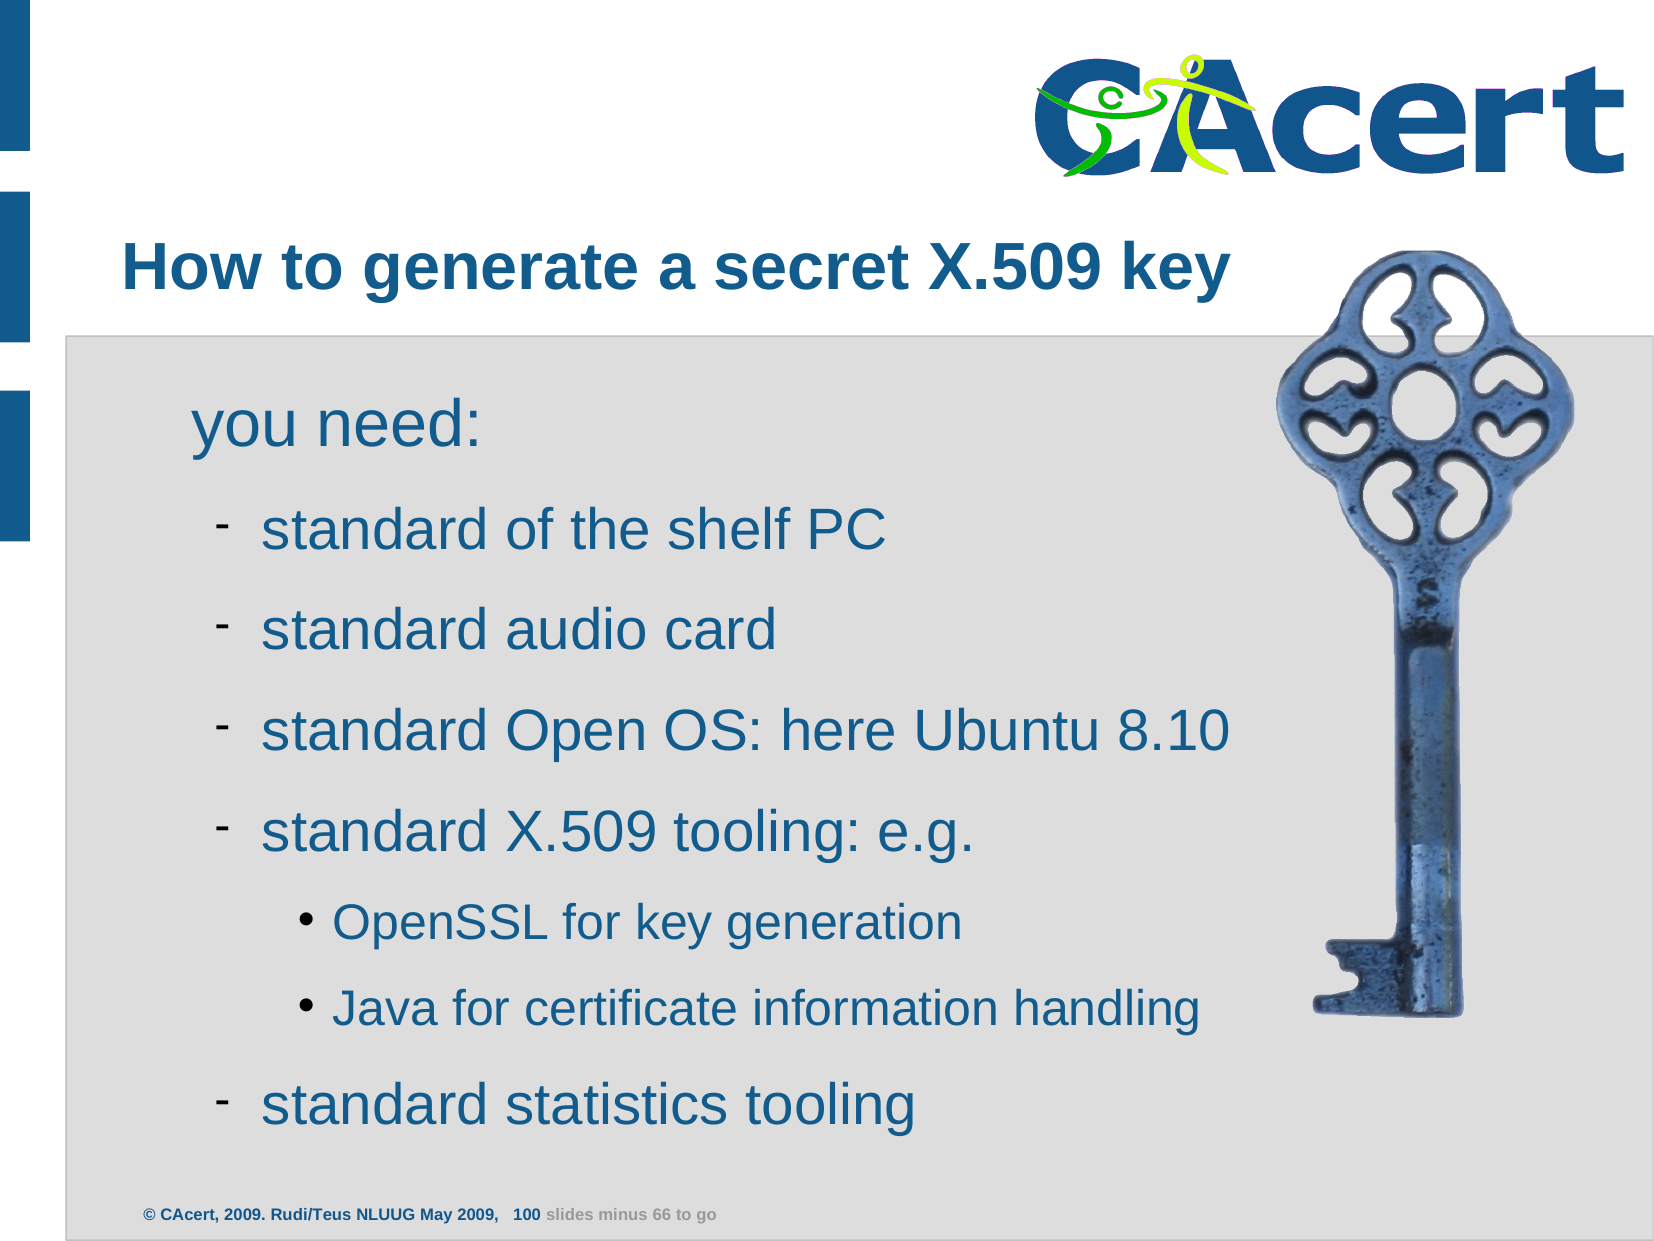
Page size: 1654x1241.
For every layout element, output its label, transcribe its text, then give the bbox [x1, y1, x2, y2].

title How to generate a secret X.509 key [121, 170, 1533, 323]
list you need: standard of the shelf PC standard audio card standard Open OS: here Ubuntu 8.10 standard X.509 tooling: e.g. OpenSSL for key generation Java for certificate information handling standard statistics tooling [121, 344, 1594, 1238]
picture [1033, 53, 1625, 178]
picture [1256, 235, 1595, 1034]
